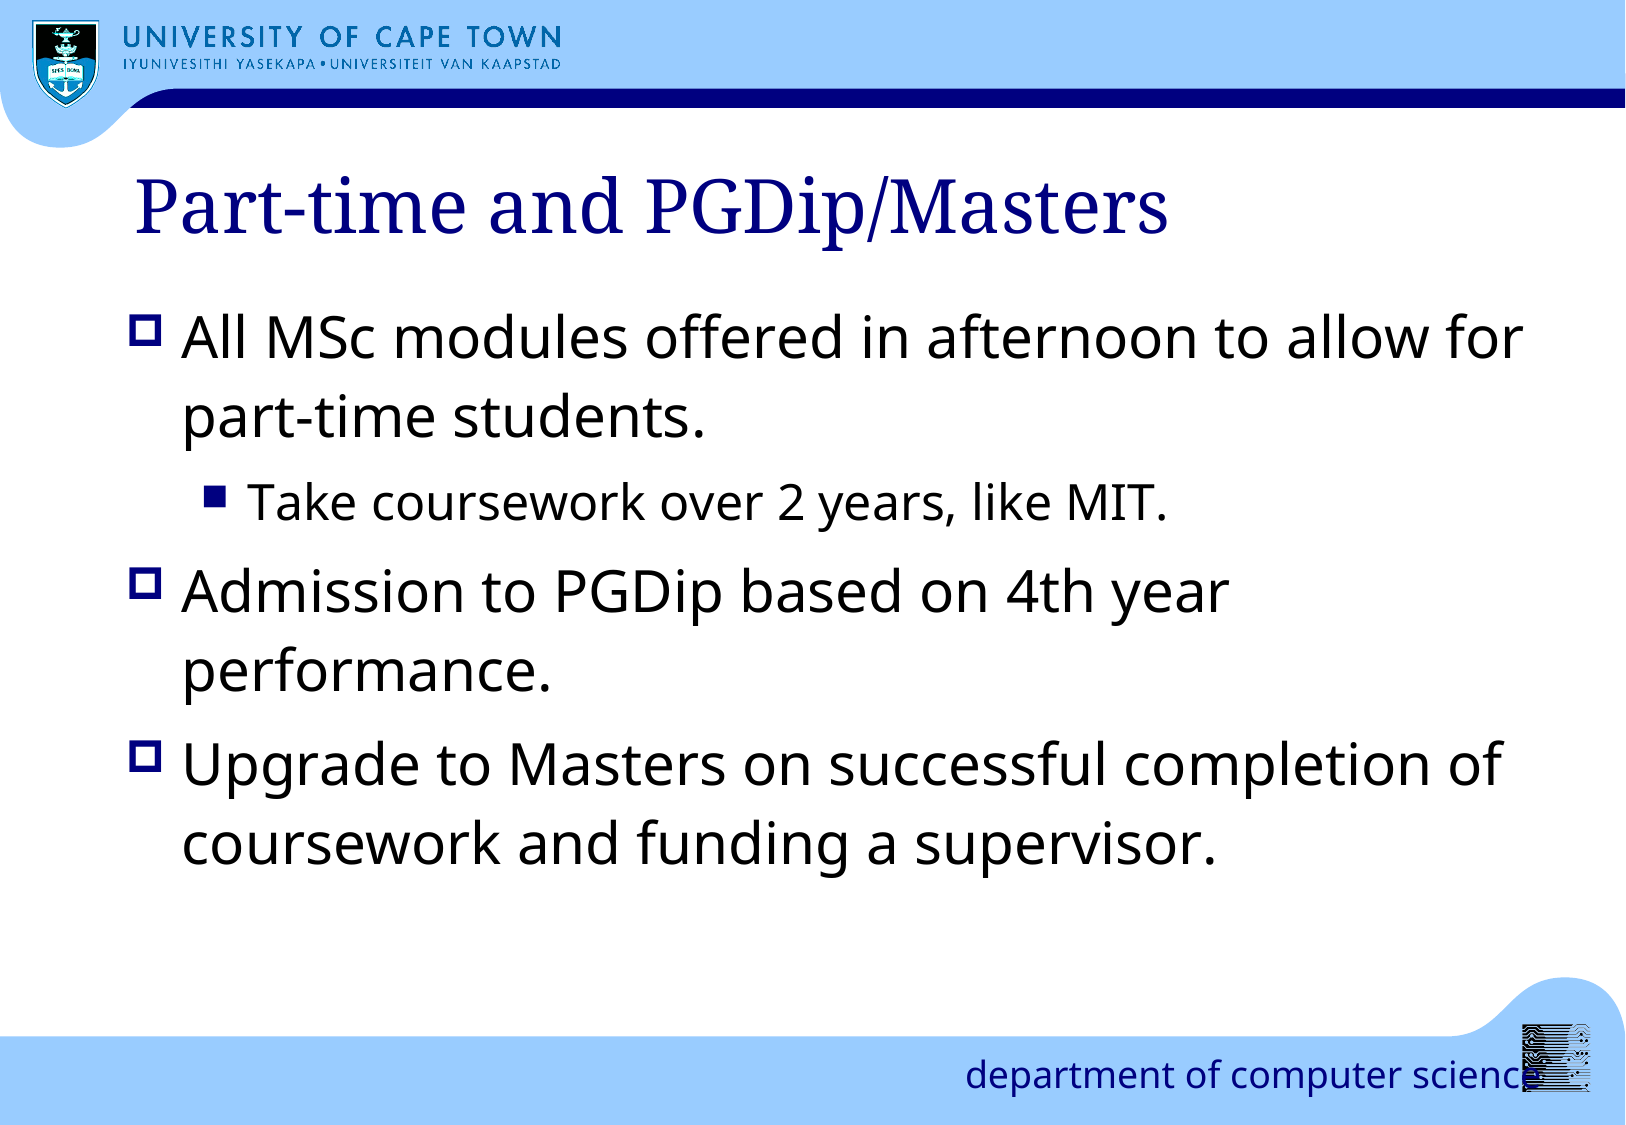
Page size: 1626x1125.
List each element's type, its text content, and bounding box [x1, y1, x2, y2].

title Part-time and PGDip/Masters [134, 140, 1571, 268]
picture [1522, 1024, 1591, 1092]
picture [120, 23, 563, 71]
picture [1526, 1070, 1536, 1076]
list All MSc modules offered in afternoon to allow for part-time students. Take coursework over 2 years, like MIT. Admission to PGDip based on 4th year performance. Upgrade to Masters on successful completion of coursework and funding a supervisor. [125, 296, 1570, 1039]
picture [32, 20, 100, 109]
